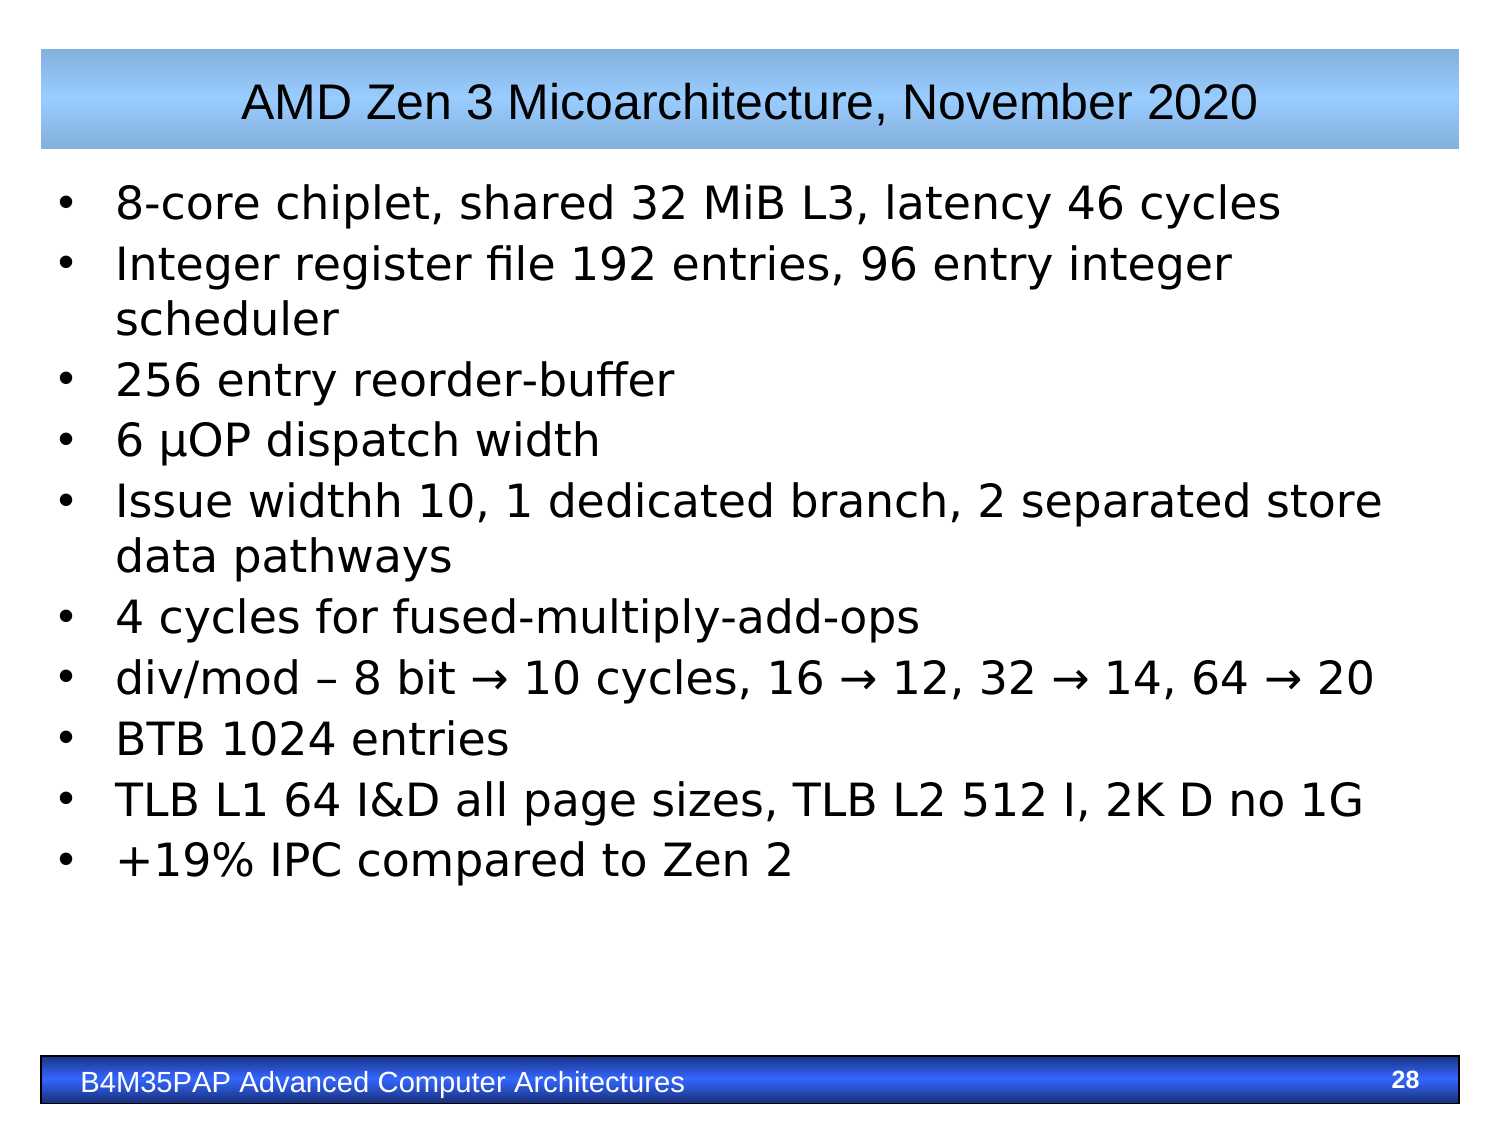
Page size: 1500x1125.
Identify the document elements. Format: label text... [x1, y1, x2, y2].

title AMD Zen 3 Micoarchitecture, November 2020 [41, 49, 1459, 149]
list 8-core chiplet, shared 32 MiB L3, latency 46 cycles Integer register file 192 entries, 96 entry integer scheduler 256 entry reorder-buffer 6 µOP dispatch width Issue widthh 10, 1 dedicated branch, 2 separated store data pathways 4 cycles for fused-multiply-add-ops div/mod – 8 bit → 10 cycles, 16 → 12, 32 → 14, 64 → 20 BTB 1024 entries TLB L1 64 I&D all page sizes, TLB L2 512 I, 2K D no 1G +19% IPC compared to Zen 2 [44, 166, 1458, 1045]
